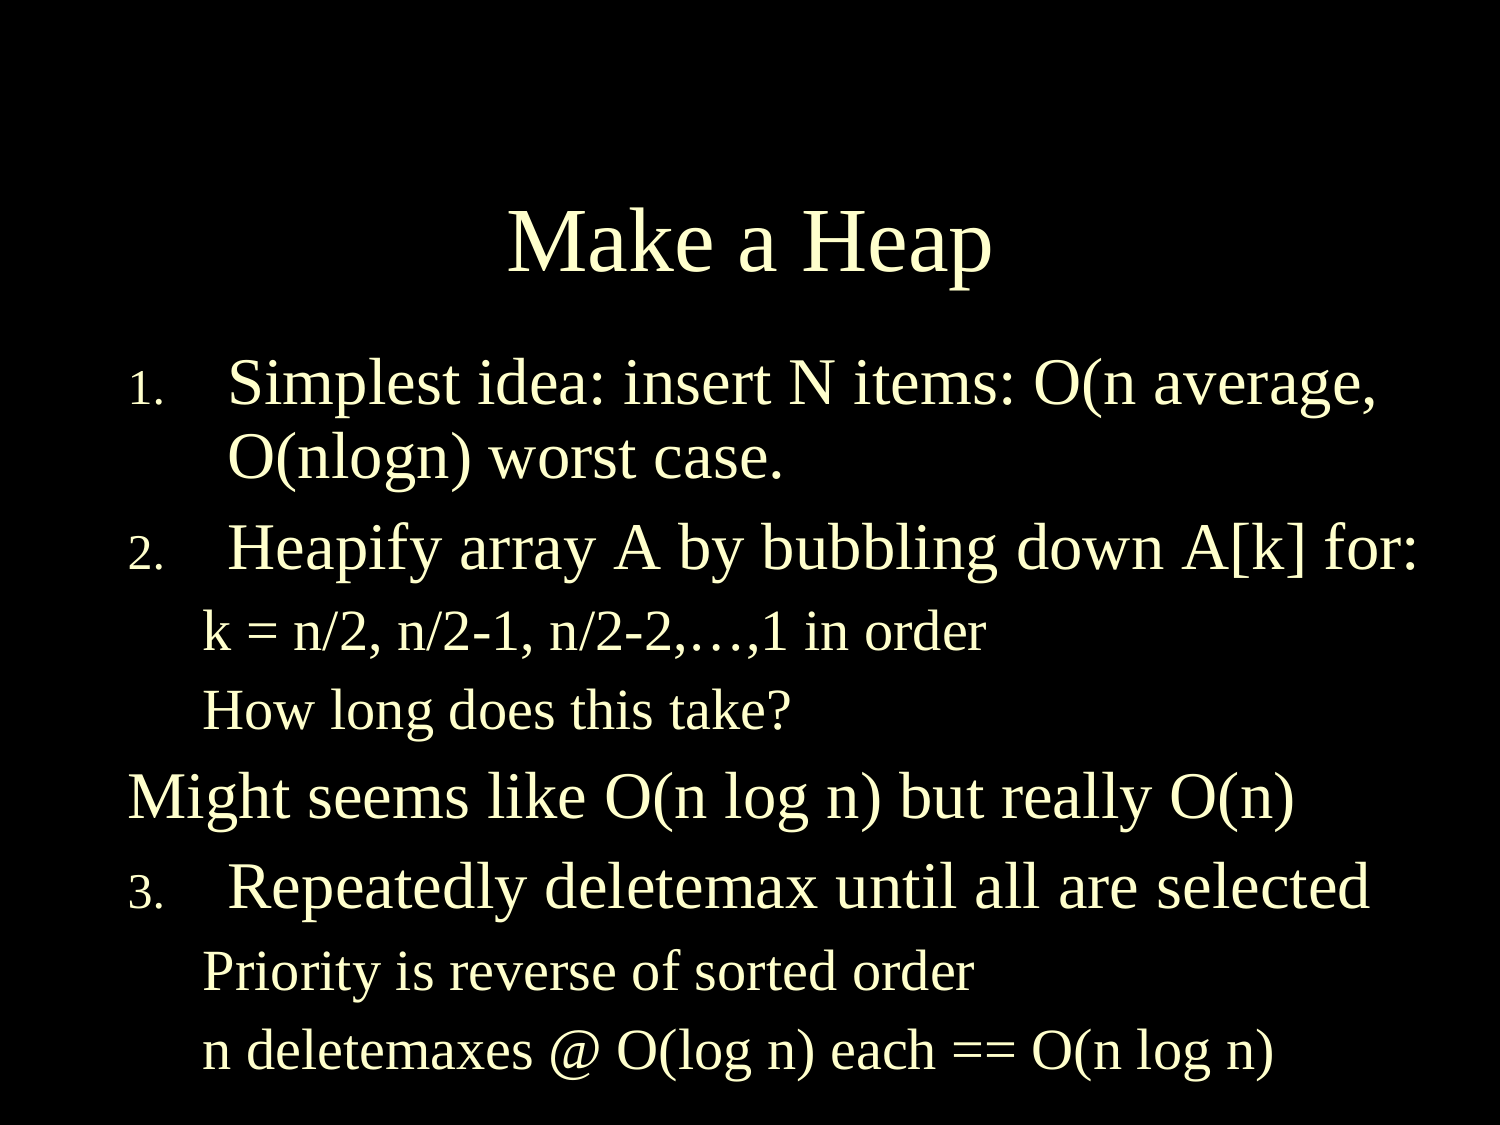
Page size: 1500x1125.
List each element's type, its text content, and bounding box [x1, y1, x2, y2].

title Make a Heap [22, 145, 1480, 336]
list Simplest idea: insert N items: O(n average, O(nlogn) worst case. Heapify array A by bubbling down A[k] for: k = n/2, n/2-1, n/2-2,…,1 in order How long does this take? Might seems like O(n log n) but really O(n) Repeatedly deletemax until all are selected Priority is reverse of sorted order n deletemaxes @ O(log n) each == O(n log n) [112, 337, 1482, 1090]
